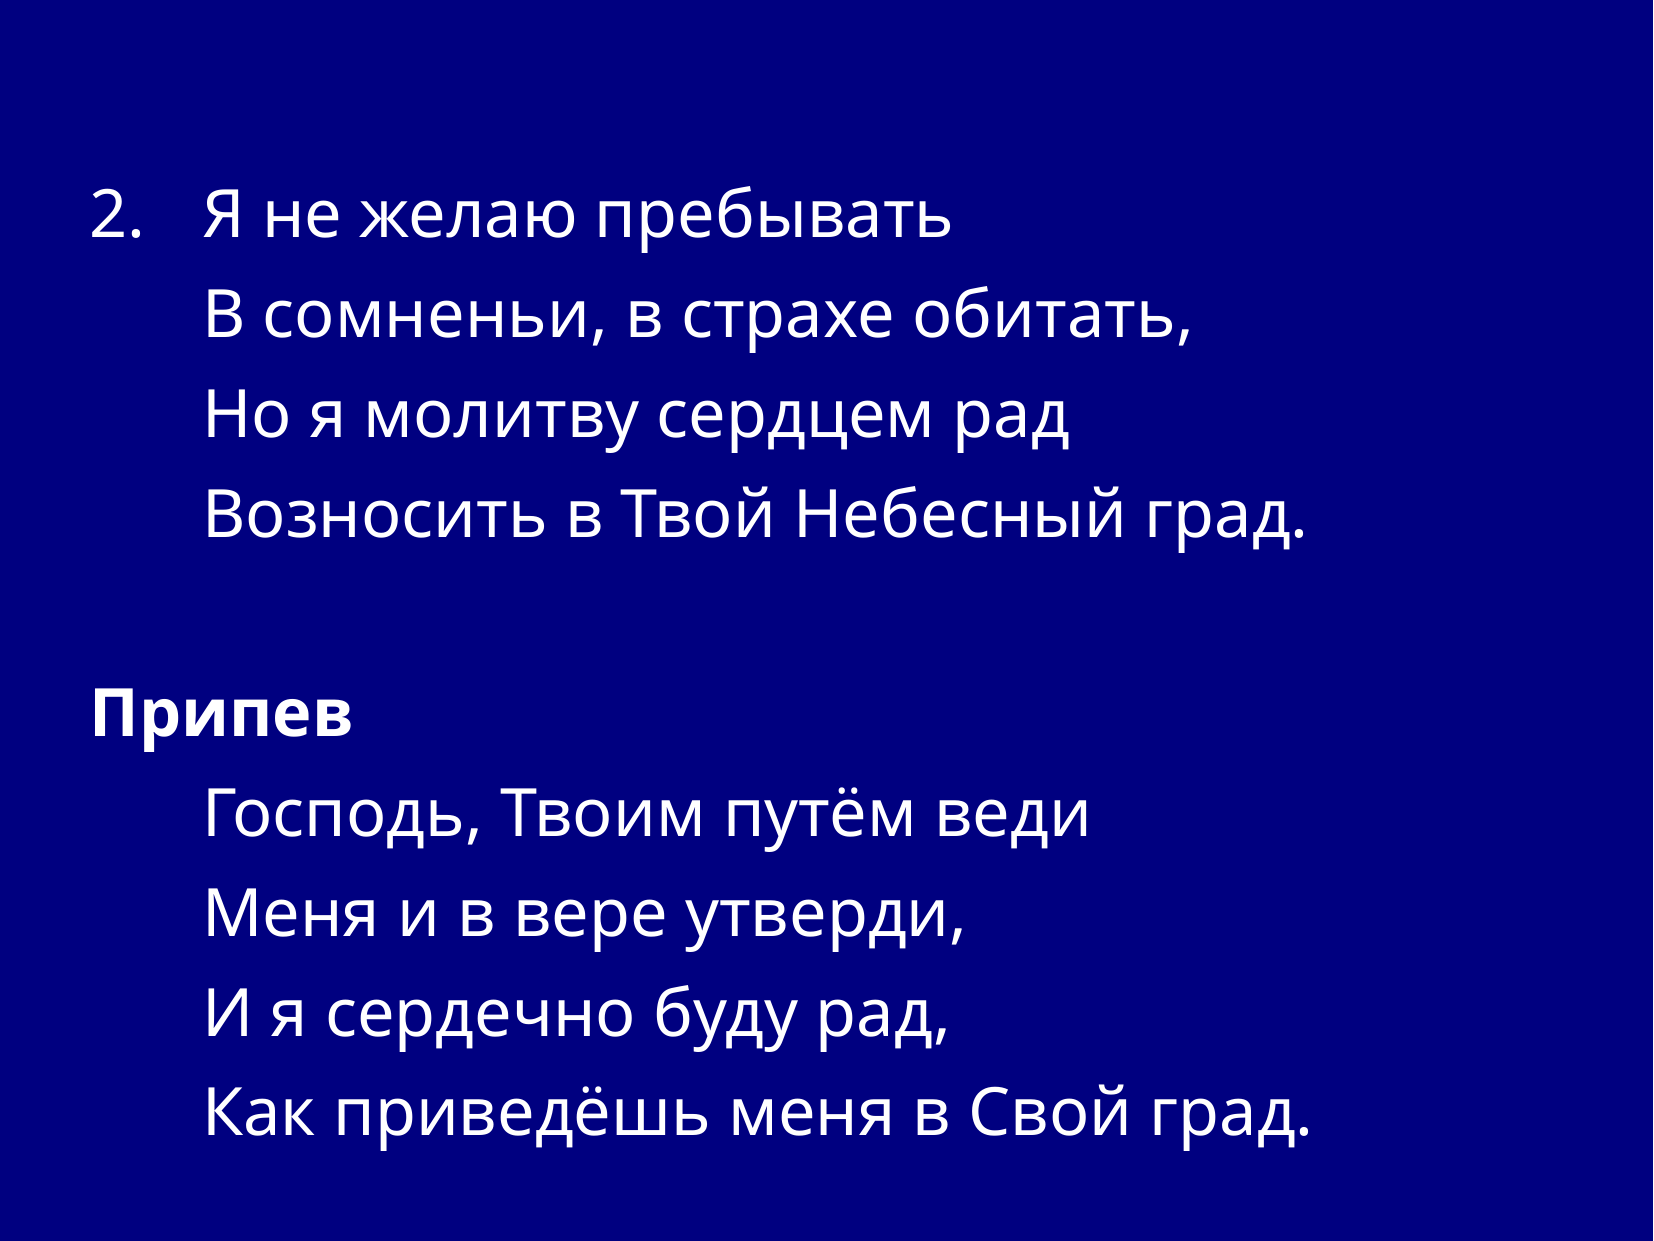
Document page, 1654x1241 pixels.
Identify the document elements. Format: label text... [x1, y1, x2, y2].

text_box 2. Я не желаю пребывать В сомненьи, в страхе обитать, Но я молитву сердцем рад Возносить в Твой Небесный град. Припев Господь, Твоим путём веди Меня и в вере утверди, И я сердечно буду рад, Как приведёшь меня в Свой град. [75, 150, 1576, 1163]
